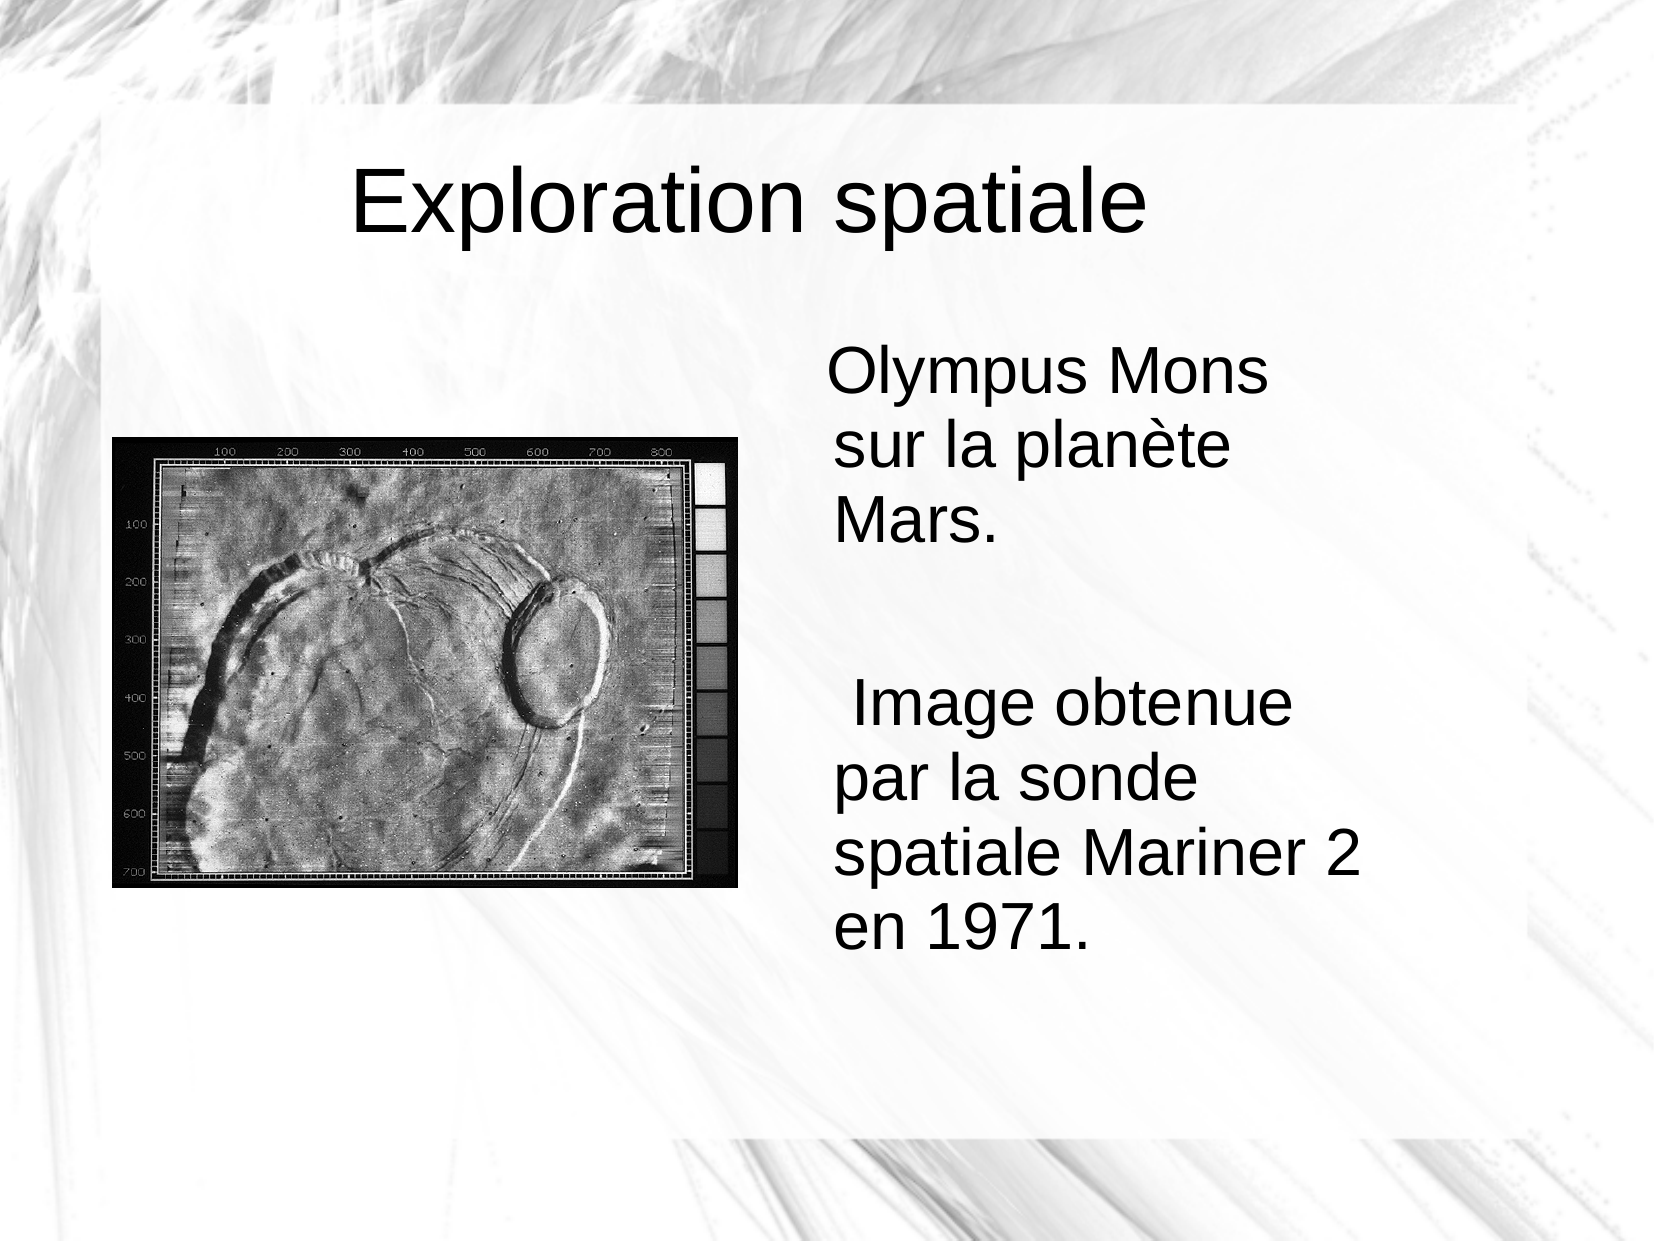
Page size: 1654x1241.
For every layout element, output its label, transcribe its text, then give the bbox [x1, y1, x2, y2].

list Olympus Mons sur la planète Mars. Image obtenue par la sonde spatiale Mariner 2 en 1971. [762, 324, 1388, 1000]
title Exploration spatiale [112, 107, 1388, 295]
picture [0, 0, 1654, 1241]
